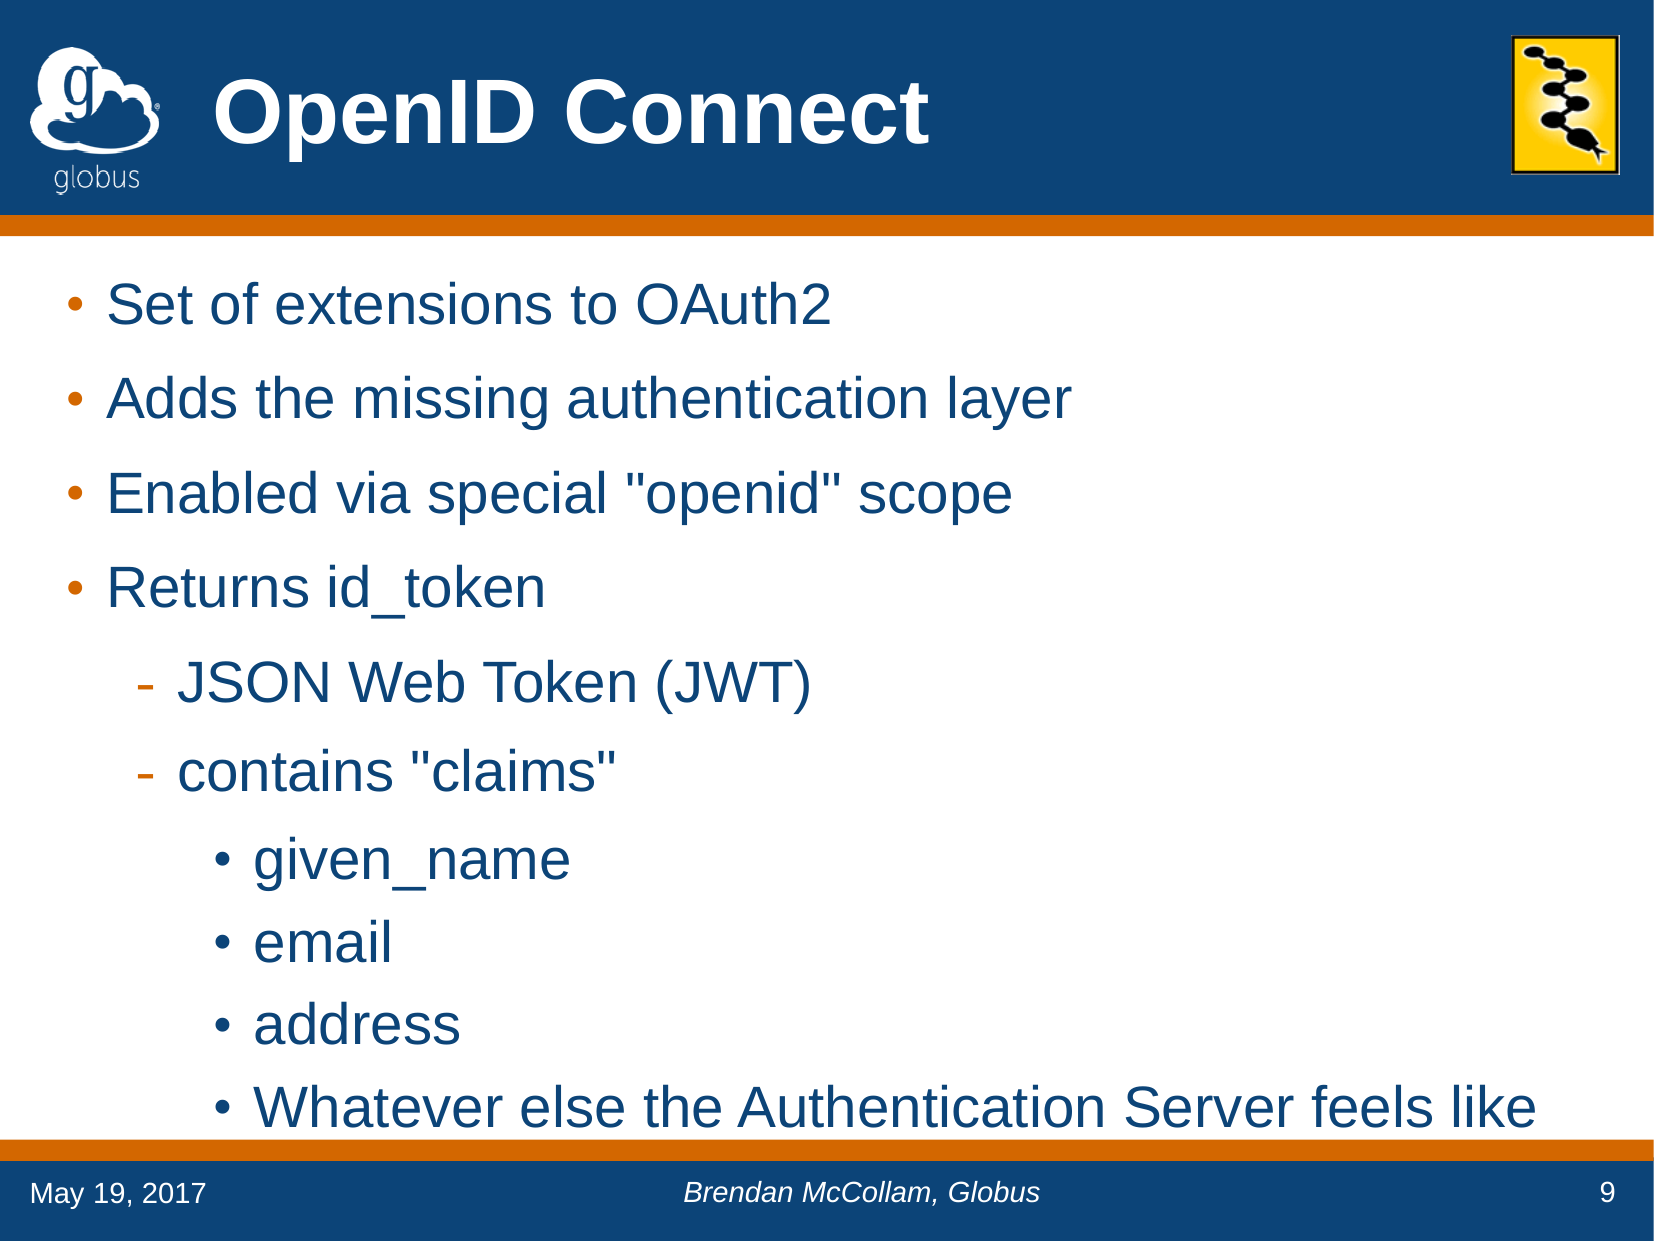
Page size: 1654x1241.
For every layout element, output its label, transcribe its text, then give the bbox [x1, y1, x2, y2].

list Set of extensions to OAuth2 Adds the missing authentication layer Enabled via special "openid" scope Returns id_token JSON Web Token (JWT) contains "claims" given_name email address Whatever else the Authentication Server feels like [47, 271, 1607, 1111]
picture [30, 47, 160, 195]
title OpenID Connect [212, 8, 1465, 216]
picture [1511, 35, 1620, 175]
